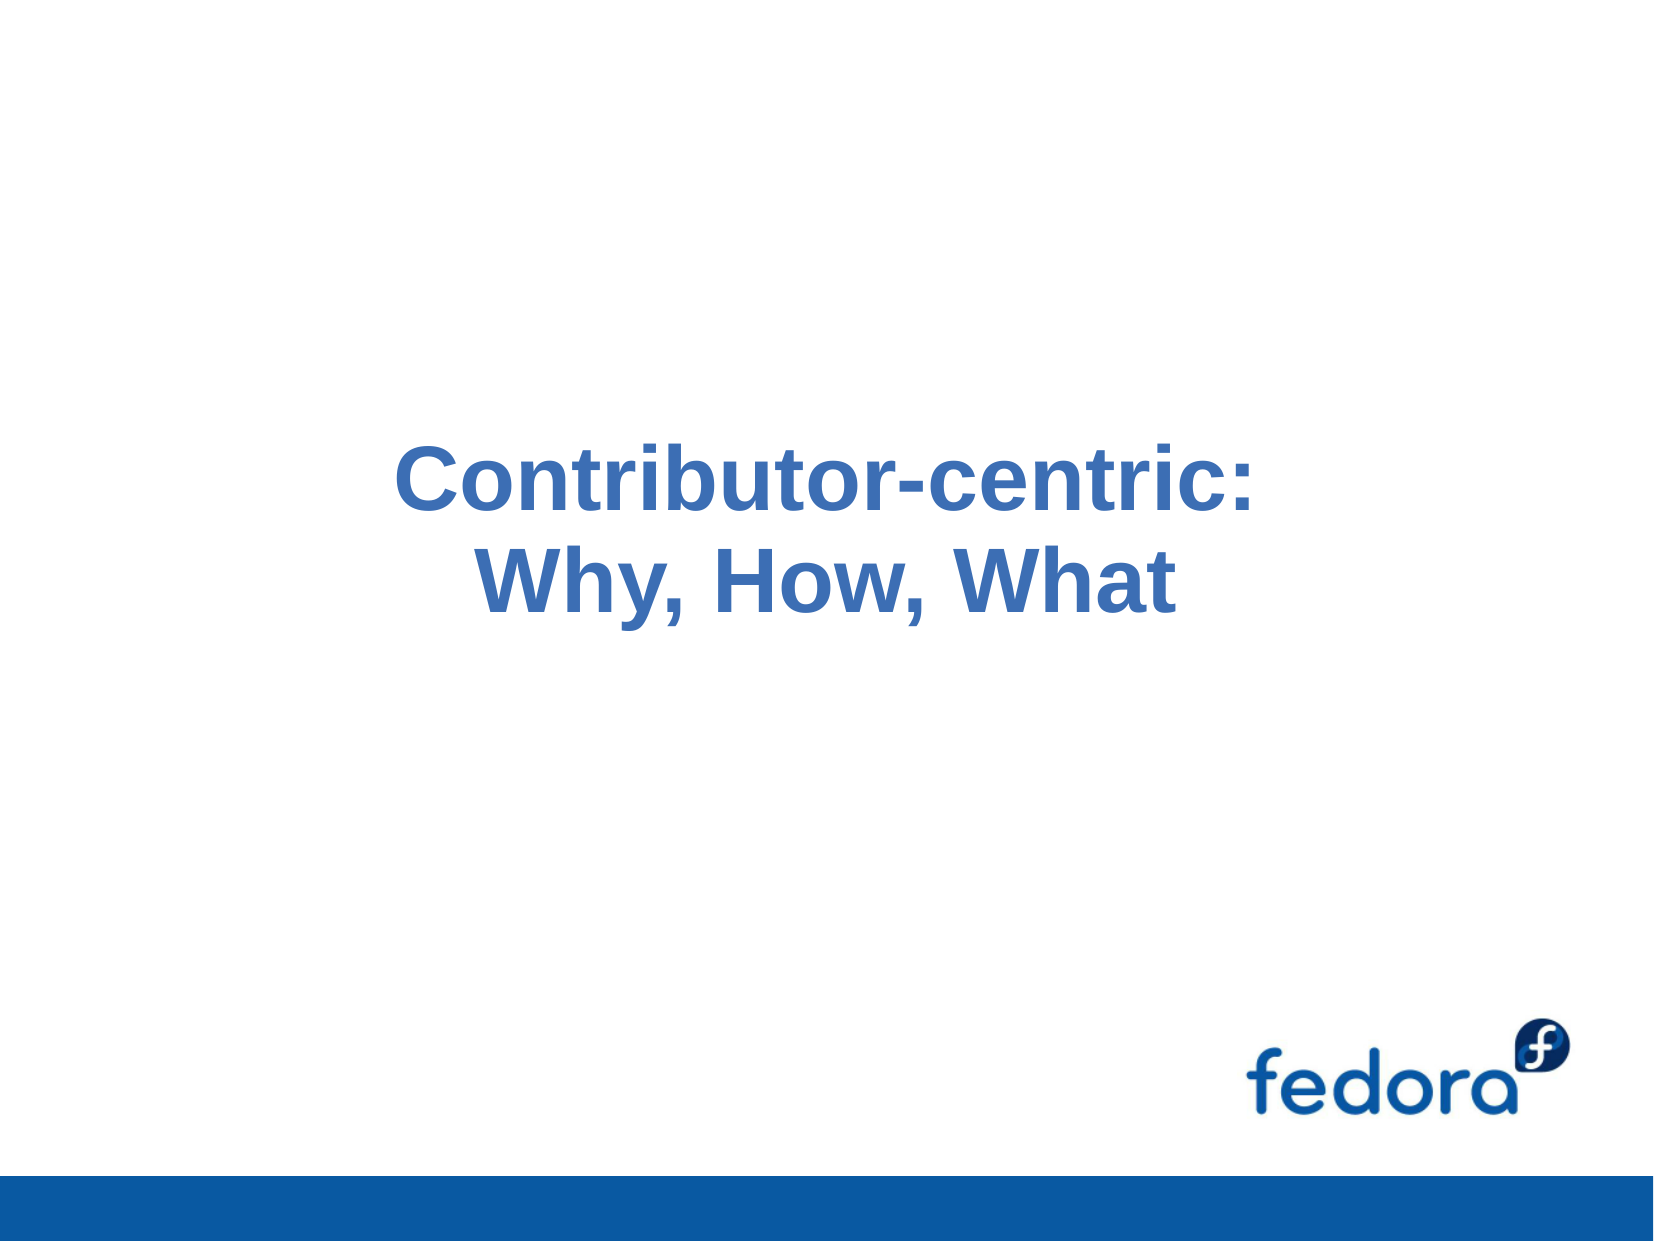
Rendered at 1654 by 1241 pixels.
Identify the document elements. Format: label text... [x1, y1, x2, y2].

picture [1237, 1010, 1576, 1125]
picture [0, 1176, 1654, 1241]
subtitle Contributor-centric: Why, How, What [82, 56, 1571, 1102]
